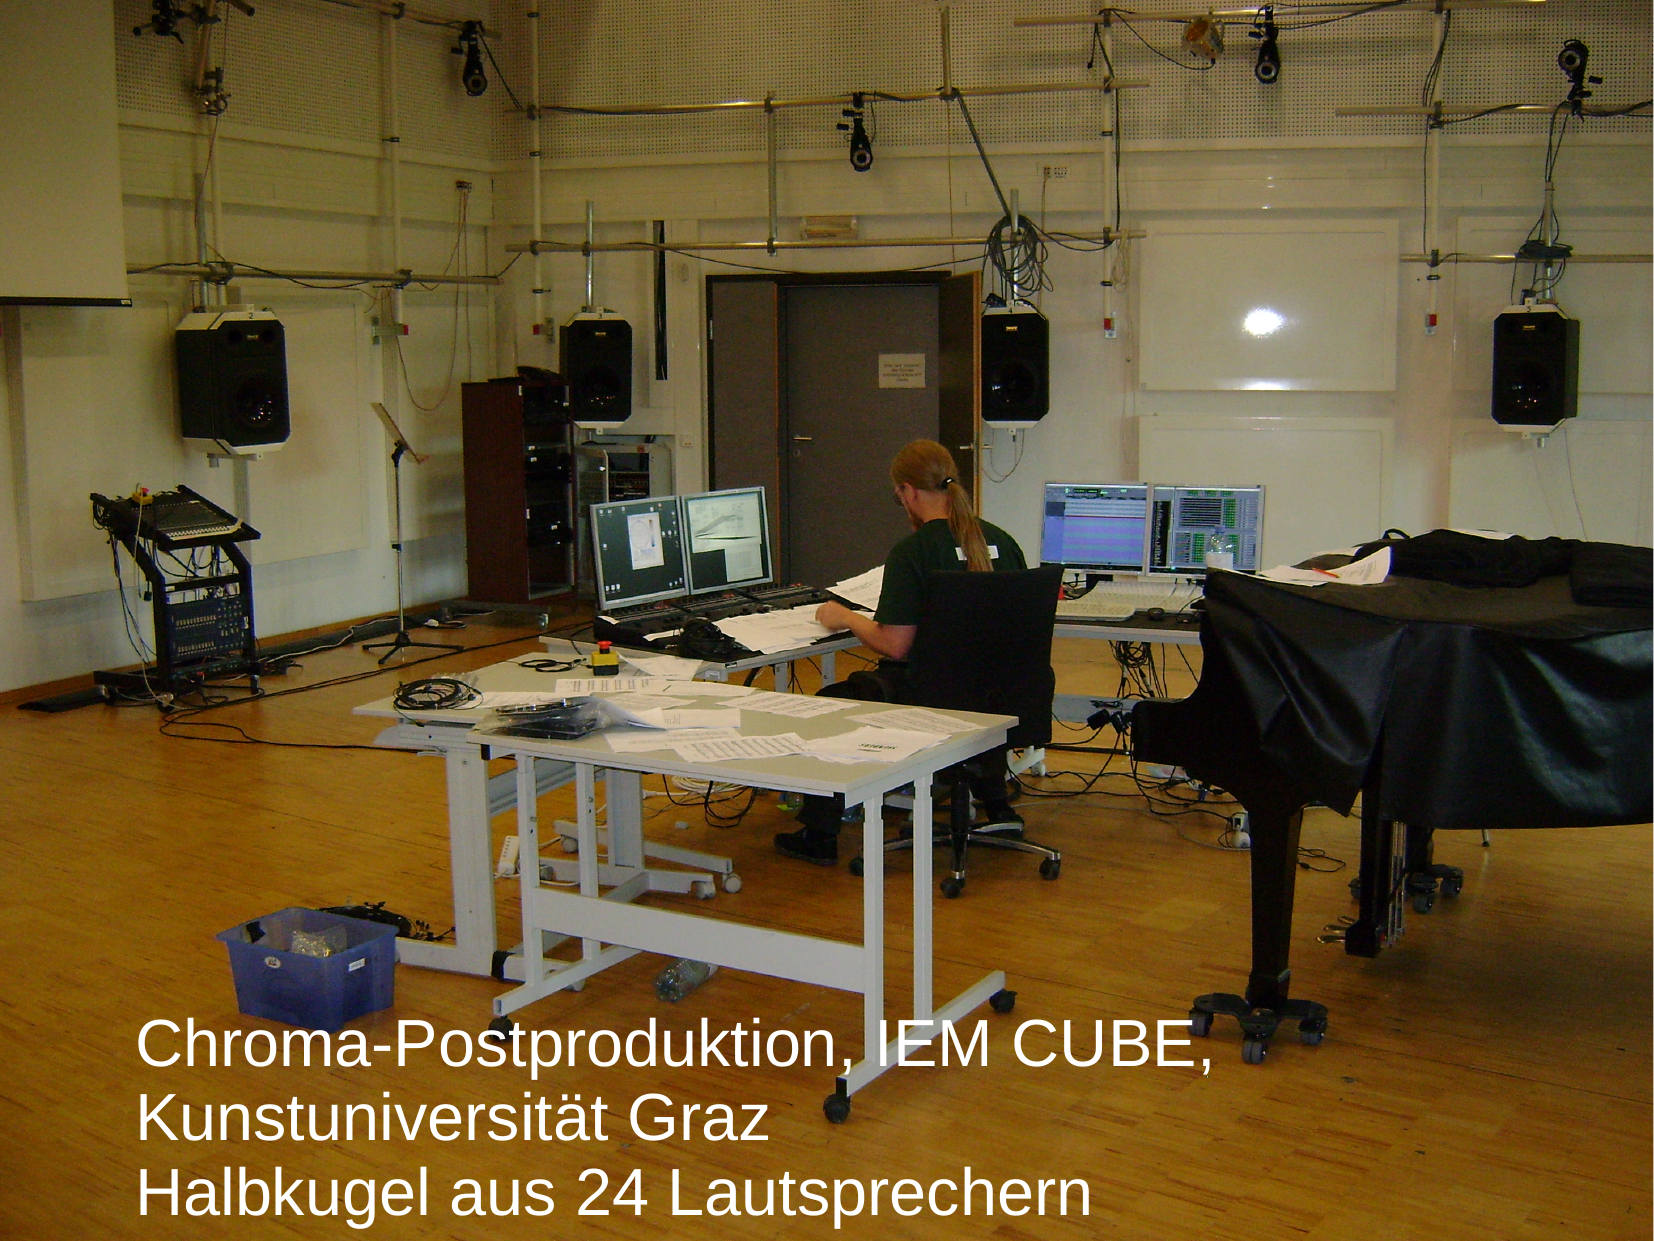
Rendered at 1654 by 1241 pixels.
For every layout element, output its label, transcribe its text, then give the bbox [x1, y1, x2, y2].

picture [0, 0, 1654, 1241]
text_box Chroma-Postproduktion, IEM CUBE, Kunstuniversität Graz Halbkugel aus 24 Lautsprechern [135, 908, 1283, 1241]
